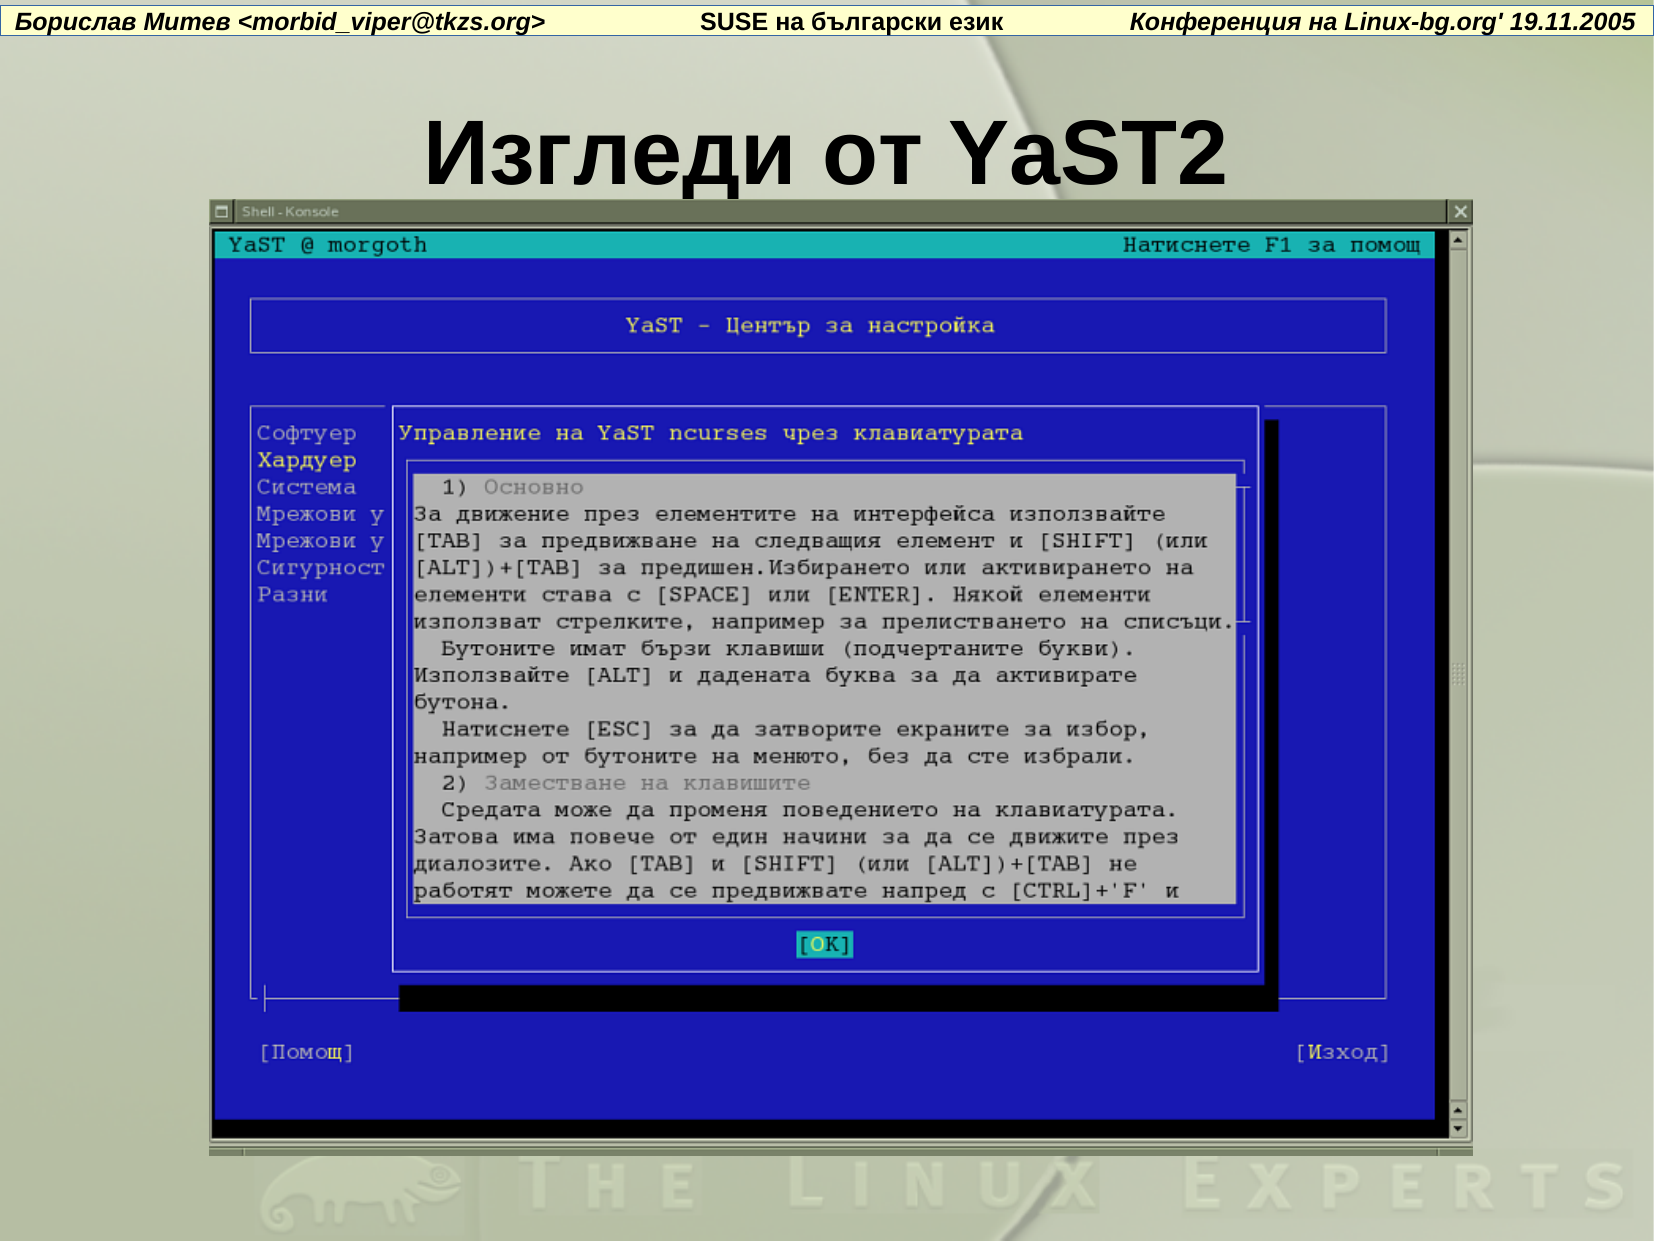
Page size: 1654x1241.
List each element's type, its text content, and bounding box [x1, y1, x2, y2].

title Изгледи от YaST2 [82, 49, 1571, 257]
picture [0, 0, 1654, 5]
picture [0, 36, 1654, 1241]
